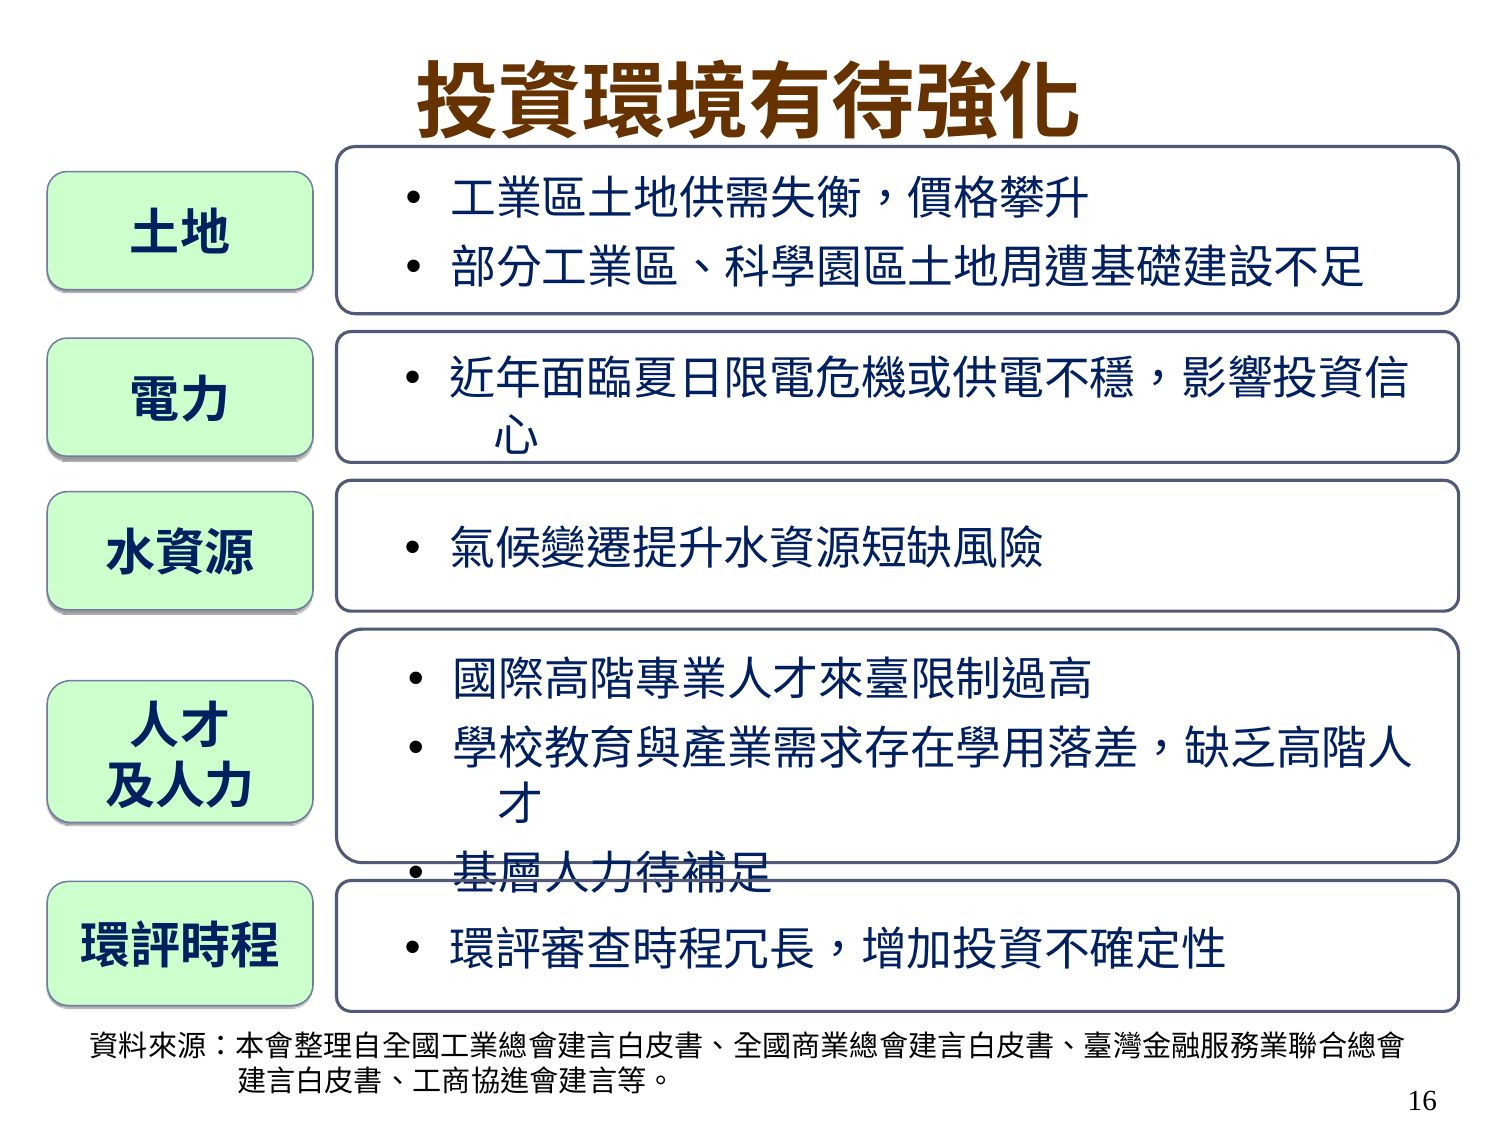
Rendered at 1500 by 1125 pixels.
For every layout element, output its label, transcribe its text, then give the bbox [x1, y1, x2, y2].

text_box 人才 及人力 [47, 680, 313, 823]
text_box 近年面臨夏日限電危機或供電不穩，影響投資信心 [336, 331, 1459, 463]
text_box 水資源 [47, 491, 313, 610]
text_box 電力 [47, 338, 313, 457]
text_box 氣候變遷提升水資源短缺風險 [336, 480, 1459, 612]
text_box 工業區土地供需失衡，價格攀升 部分工業區、科學園區土地周遭基礎建設不足 [336, 146, 1459, 314]
text_box 國際高階專業人才來臺限制過高 學校教育與產業需求存在學用落差，缺乏高階人才 基層人力待補足 [336, 629, 1459, 863]
text_box 資料來源：本會整理自全國工業總會建言白皮書、全國商業總會建言白皮書、臺灣金融服務業聯合總會建言白皮書、工商協進會建言等。 [74, 1020, 1446, 1106]
text_box 土地 [47, 171, 313, 290]
title 投資環境有待強化 [0, 19, 1500, 129]
text_box 環評審查時程冗長，增加投資不確定性 [336, 880, 1459, 1012]
text_box 環評時程 [47, 881, 313, 1006]
